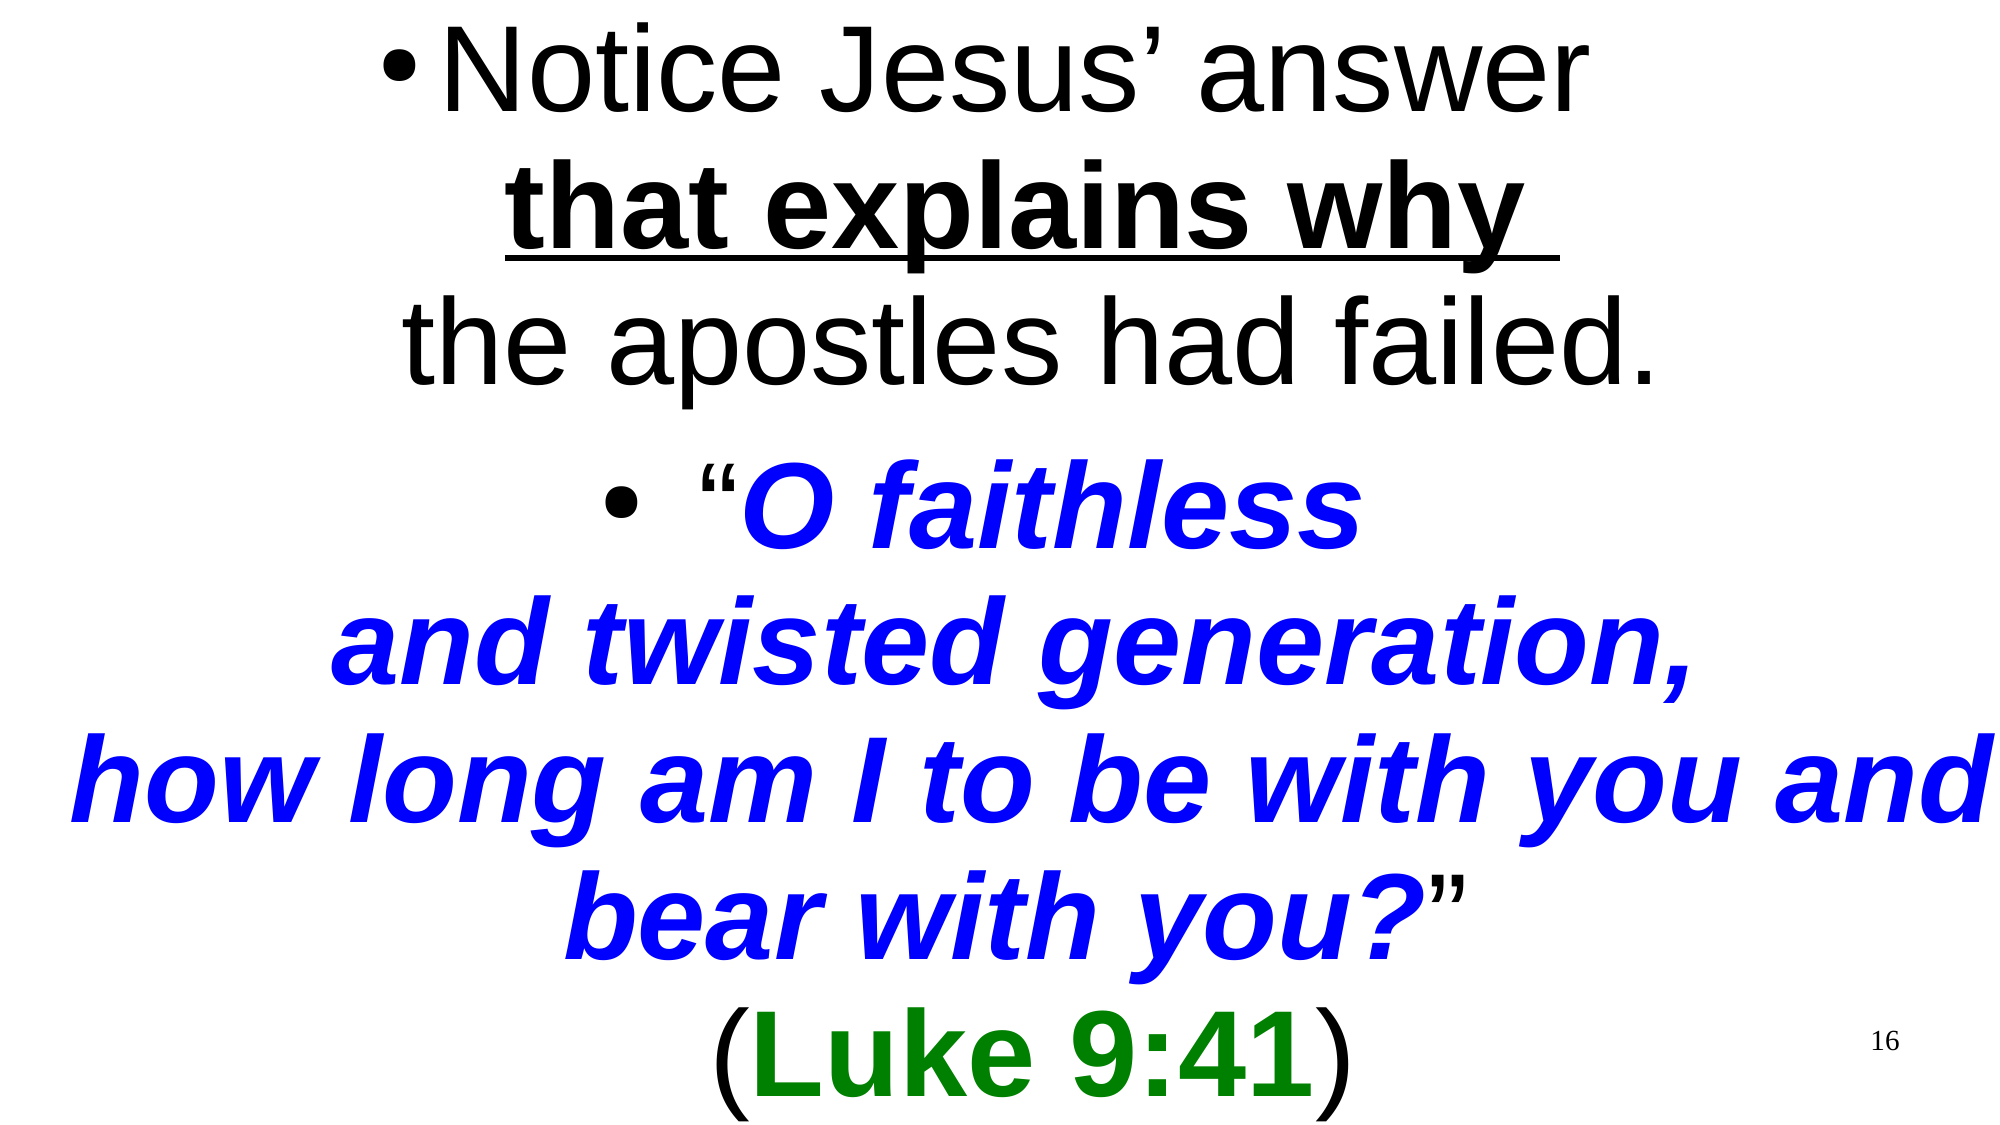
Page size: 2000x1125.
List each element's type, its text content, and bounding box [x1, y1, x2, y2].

list Notice Jesus’ answer that explains why the apostles had failed. “O faithless and twisted generation, how long am I to be with you and bear with you?” (Luke 9:41) [0, 0, 1996, 1123]
